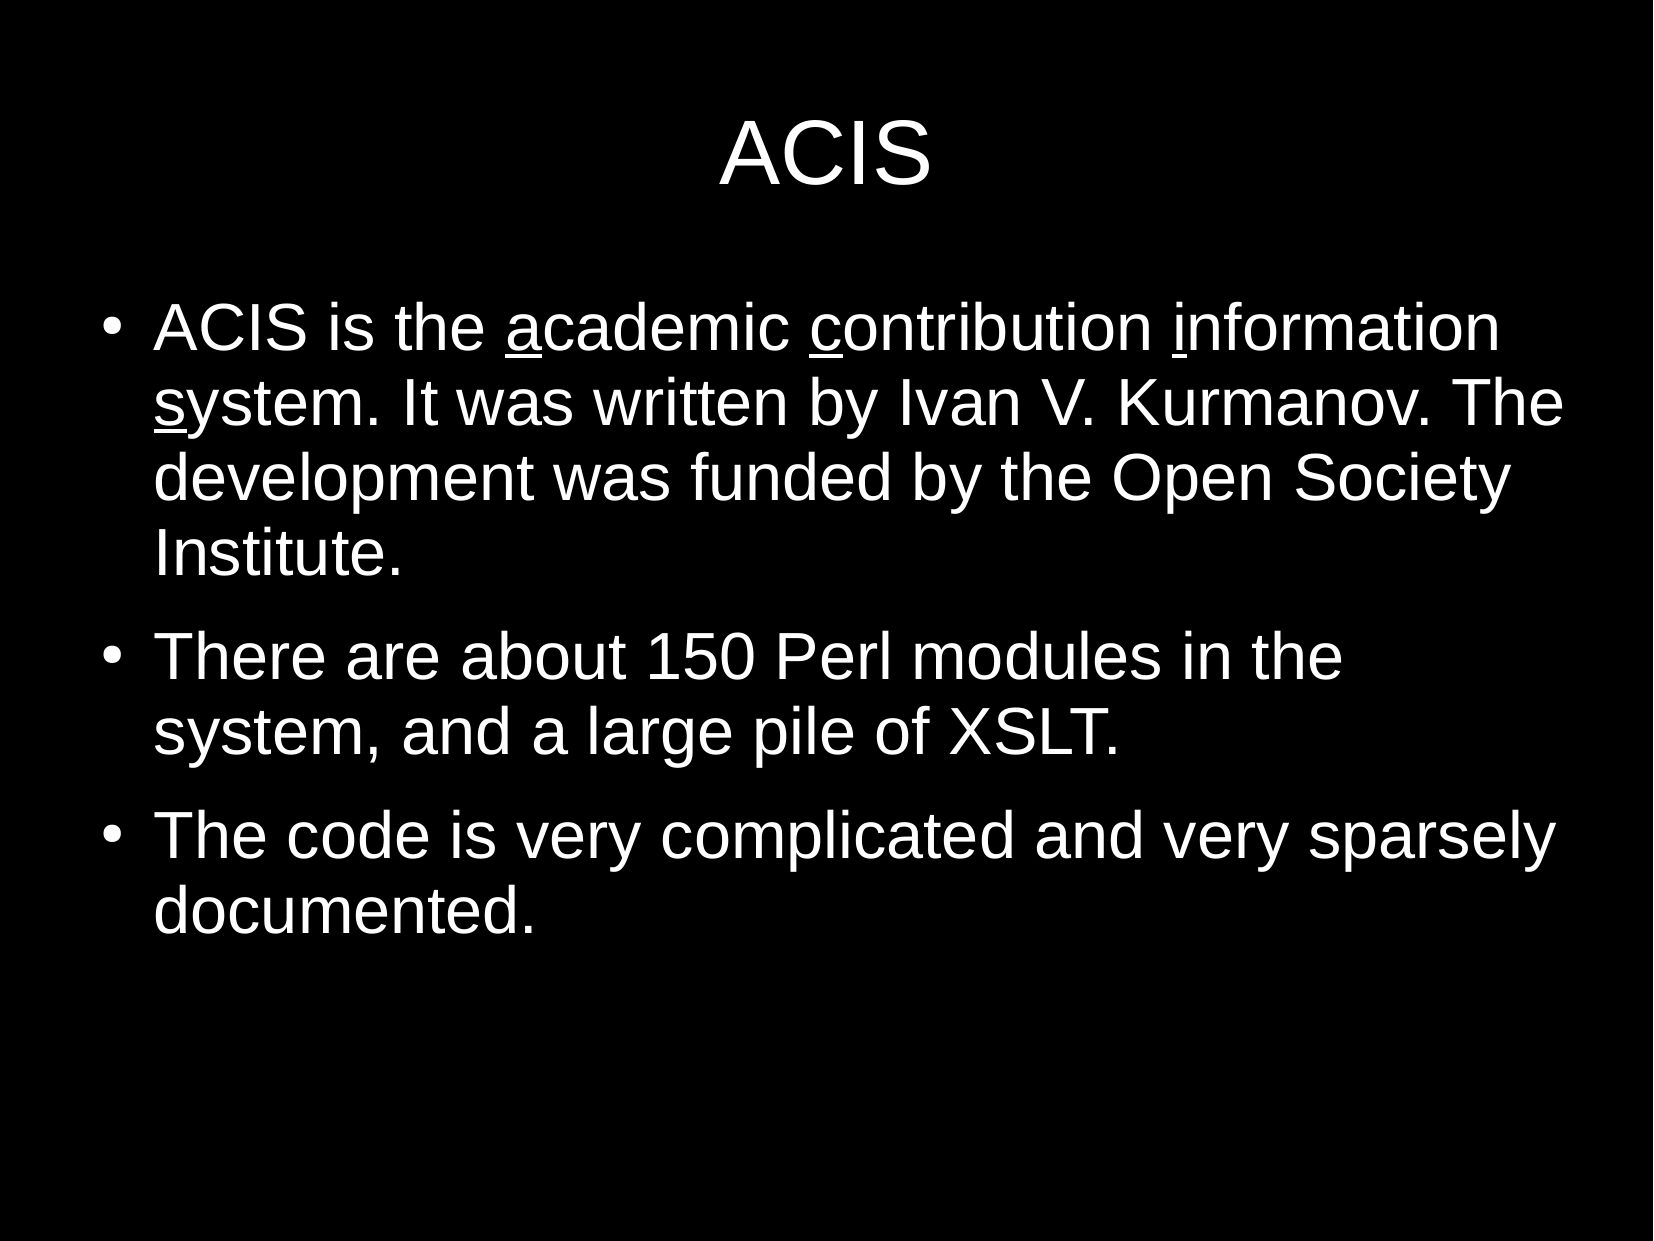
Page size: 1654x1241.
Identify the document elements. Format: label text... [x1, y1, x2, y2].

title ACIS [82, 56, 1571, 250]
list ACIS is the academic contribution information system. It was written by Ivan V. Kurmanov. The development was funded by the Open Society Institute. There are about 150 Perl modules in the system, and a large pile of XSLT. The code is very complicated and very sparsely documented. [82, 290, 1571, 1109]
